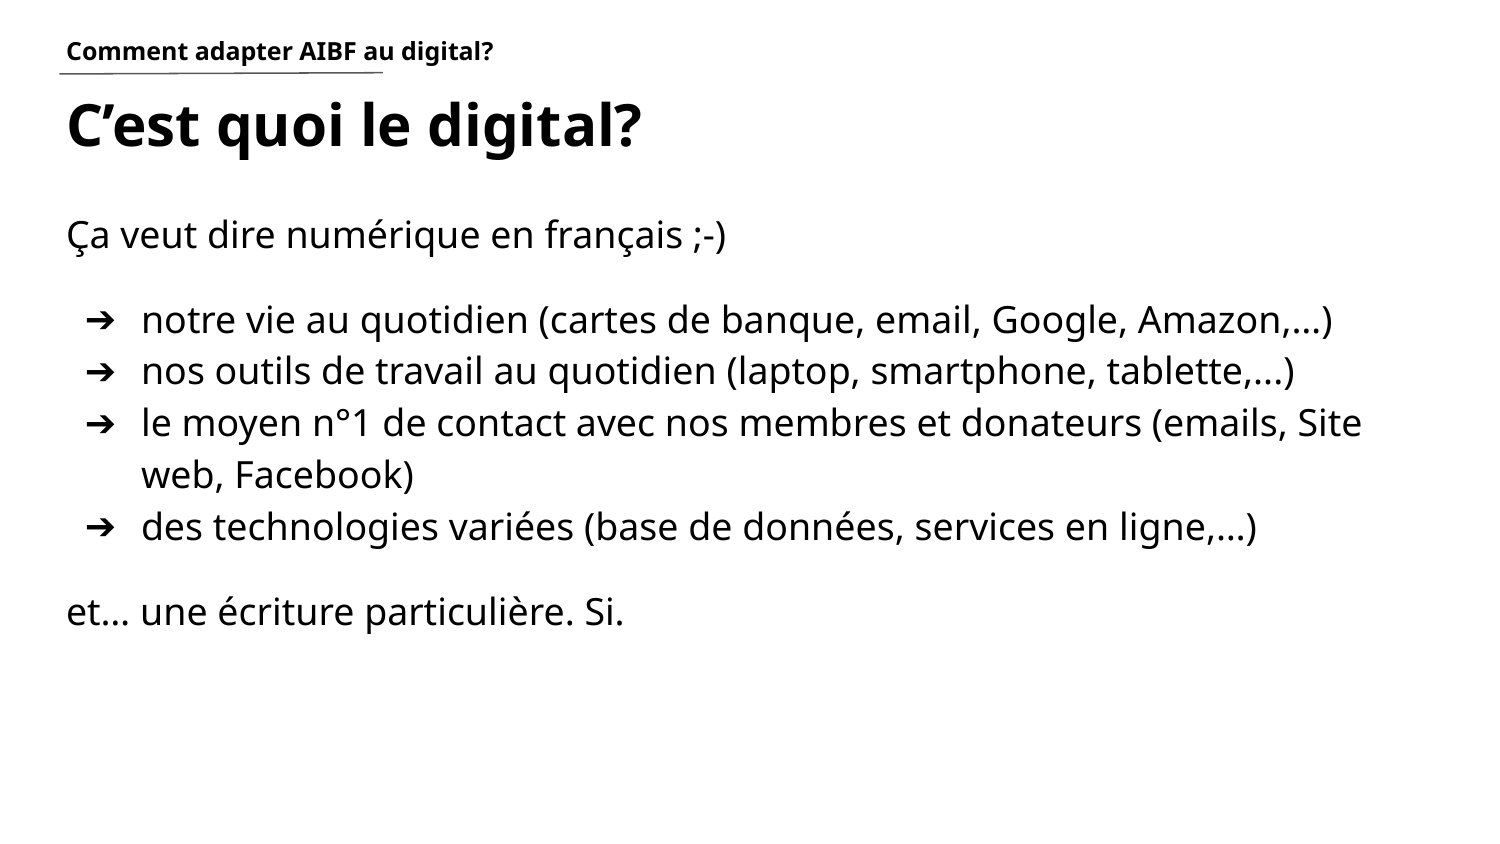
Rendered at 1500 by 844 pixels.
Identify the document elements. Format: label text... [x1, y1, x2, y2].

text_box Comment adapter AIBF au digital? [51, 20, 542, 73]
title C’est quoi le digital? [51, 72, 1449, 167]
list Ça veut dire numérique en français ;-) notre vie au quotidien (cartes de banque, email, Google, Amazon,…) nos outils de travail au quotidien (laptop, smartphone, tablette,...) le moyen n°1 de contact avec nos membres et donateurs (emails, Site web, Facebook) des technologies variées (base de données, services en ligne,…) et… une écriture particulière. Si. [51, 189, 1449, 750]
